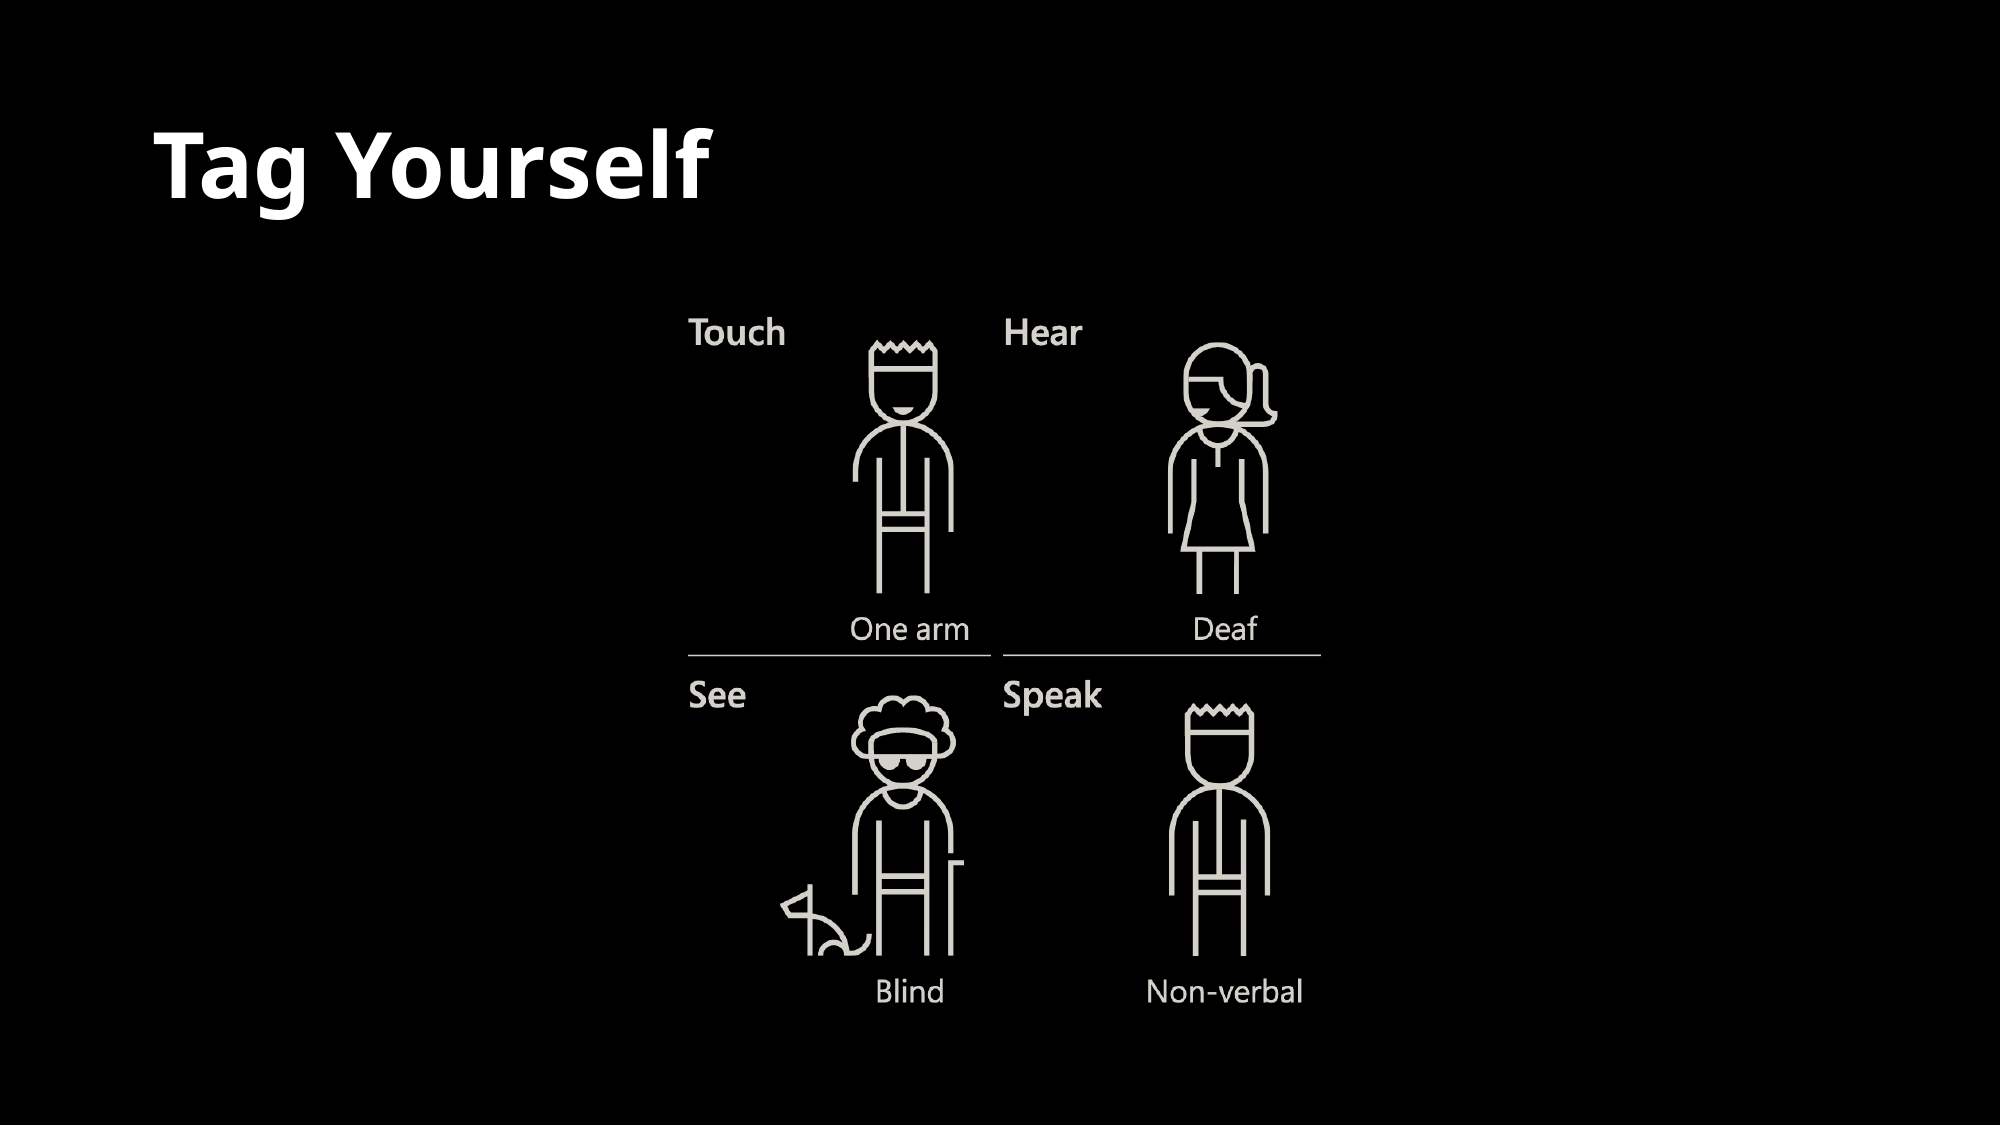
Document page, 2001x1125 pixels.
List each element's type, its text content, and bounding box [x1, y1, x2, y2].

title Tag Yourself [137, 59, 1863, 278]
picture [679, 299, 1321, 1014]
